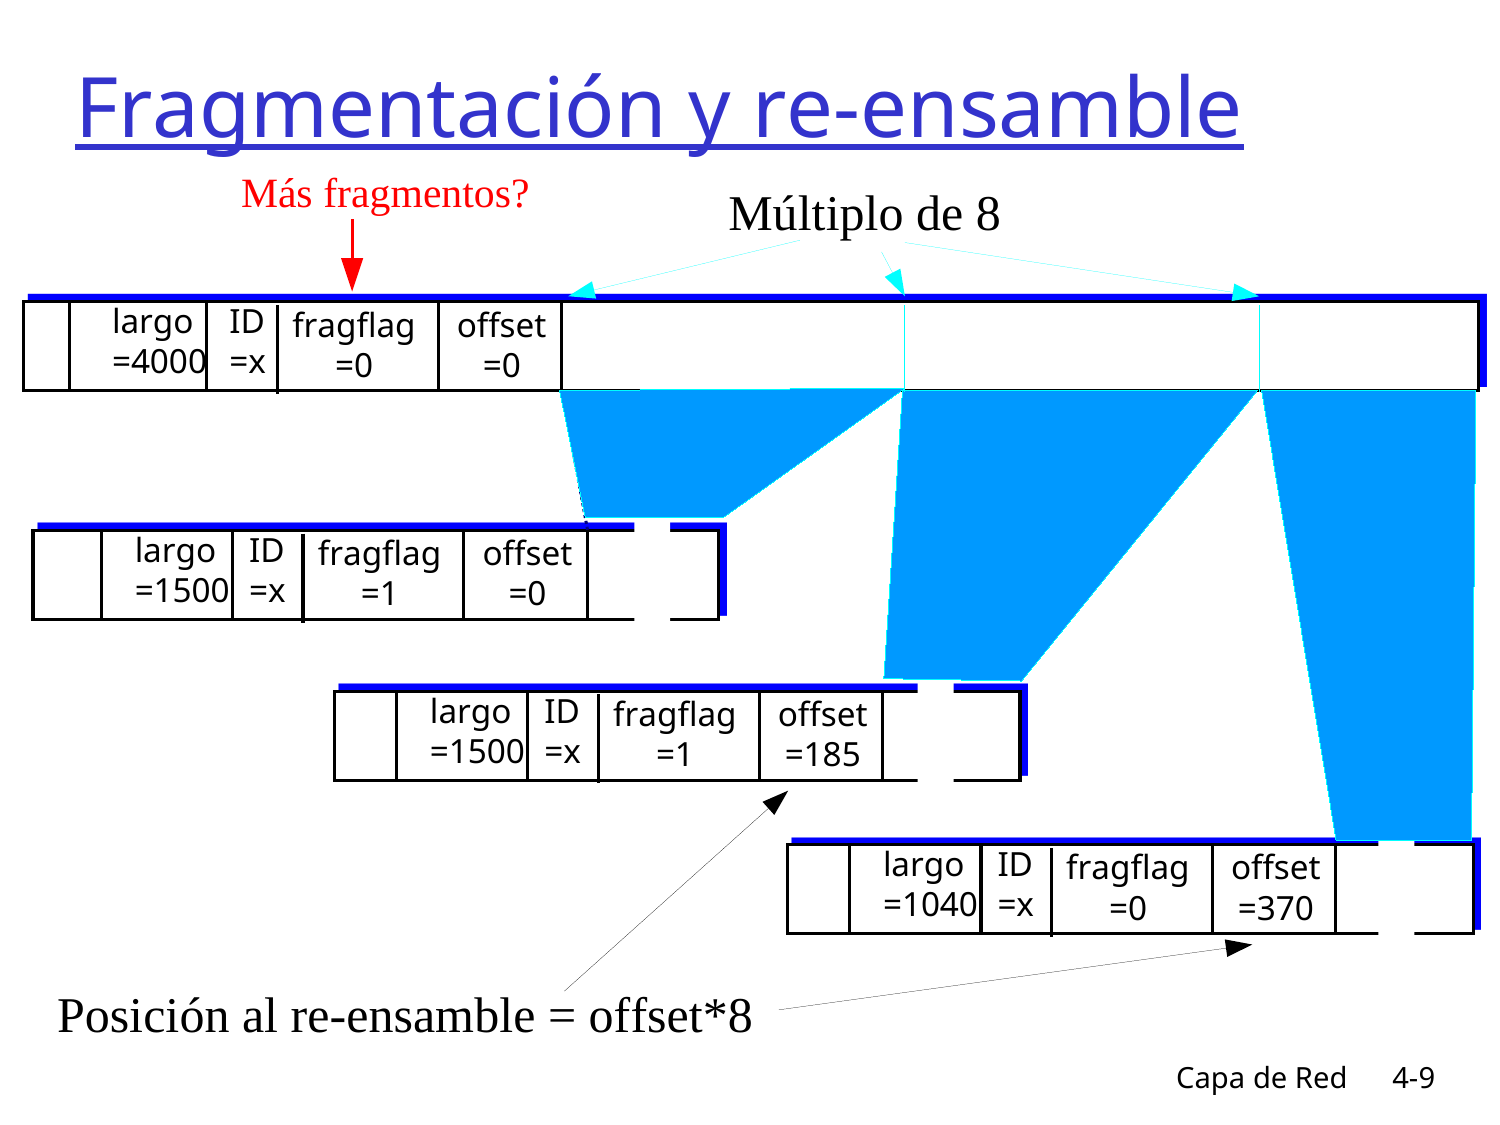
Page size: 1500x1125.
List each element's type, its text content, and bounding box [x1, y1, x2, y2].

text_box offset =0 [467, 524, 588, 620]
text_box largo =1040 [868, 835, 994, 932]
text_box [787, 844, 850, 934]
text_box [457, 530, 467, 620]
text_box ID =x [541, 682, 596, 778]
text_box [71, 301, 205, 391]
text_box [983, 844, 1051, 934]
text_box [32, 530, 301, 620]
text_box ID =x [223, 293, 281, 389]
text_box [23, 301, 70, 391]
text_box [431, 301, 439, 391]
text_box Múltiplo de 8 [713, 172, 1022, 248]
text_box offset =370 [1216, 838, 1336, 935]
text_box ID =x [245, 521, 301, 617]
text_box offset =185 [763, 685, 883, 781]
text_box ID =x [994, 835, 1049, 932]
text_box largo =1500 [415, 682, 541, 778]
text_box [752, 691, 763, 781]
text_box [851, 844, 979, 934]
text_box offset =0 [442, 296, 562, 392]
text_box fragflag =1 [598, 685, 752, 781]
text_box Posición al re-ensamble = offset*8 [42, 974, 791, 1055]
text_box largo =1500 [120, 521, 245, 617]
text_box fragflag =0 [1051, 838, 1205, 935]
text_box [1205, 844, 1213, 934]
title Fragmentación y re-ensamble [75, 30, 1463, 181]
text_box fragflag =0 [277, 296, 431, 392]
text_box largo =4000 [97, 293, 223, 389]
text_box fragflag =1 [303, 524, 457, 620]
text_box [334, 691, 598, 781]
text_box Más fragmentos? [226, 158, 545, 224]
text_box [559, 301, 1479, 942]
